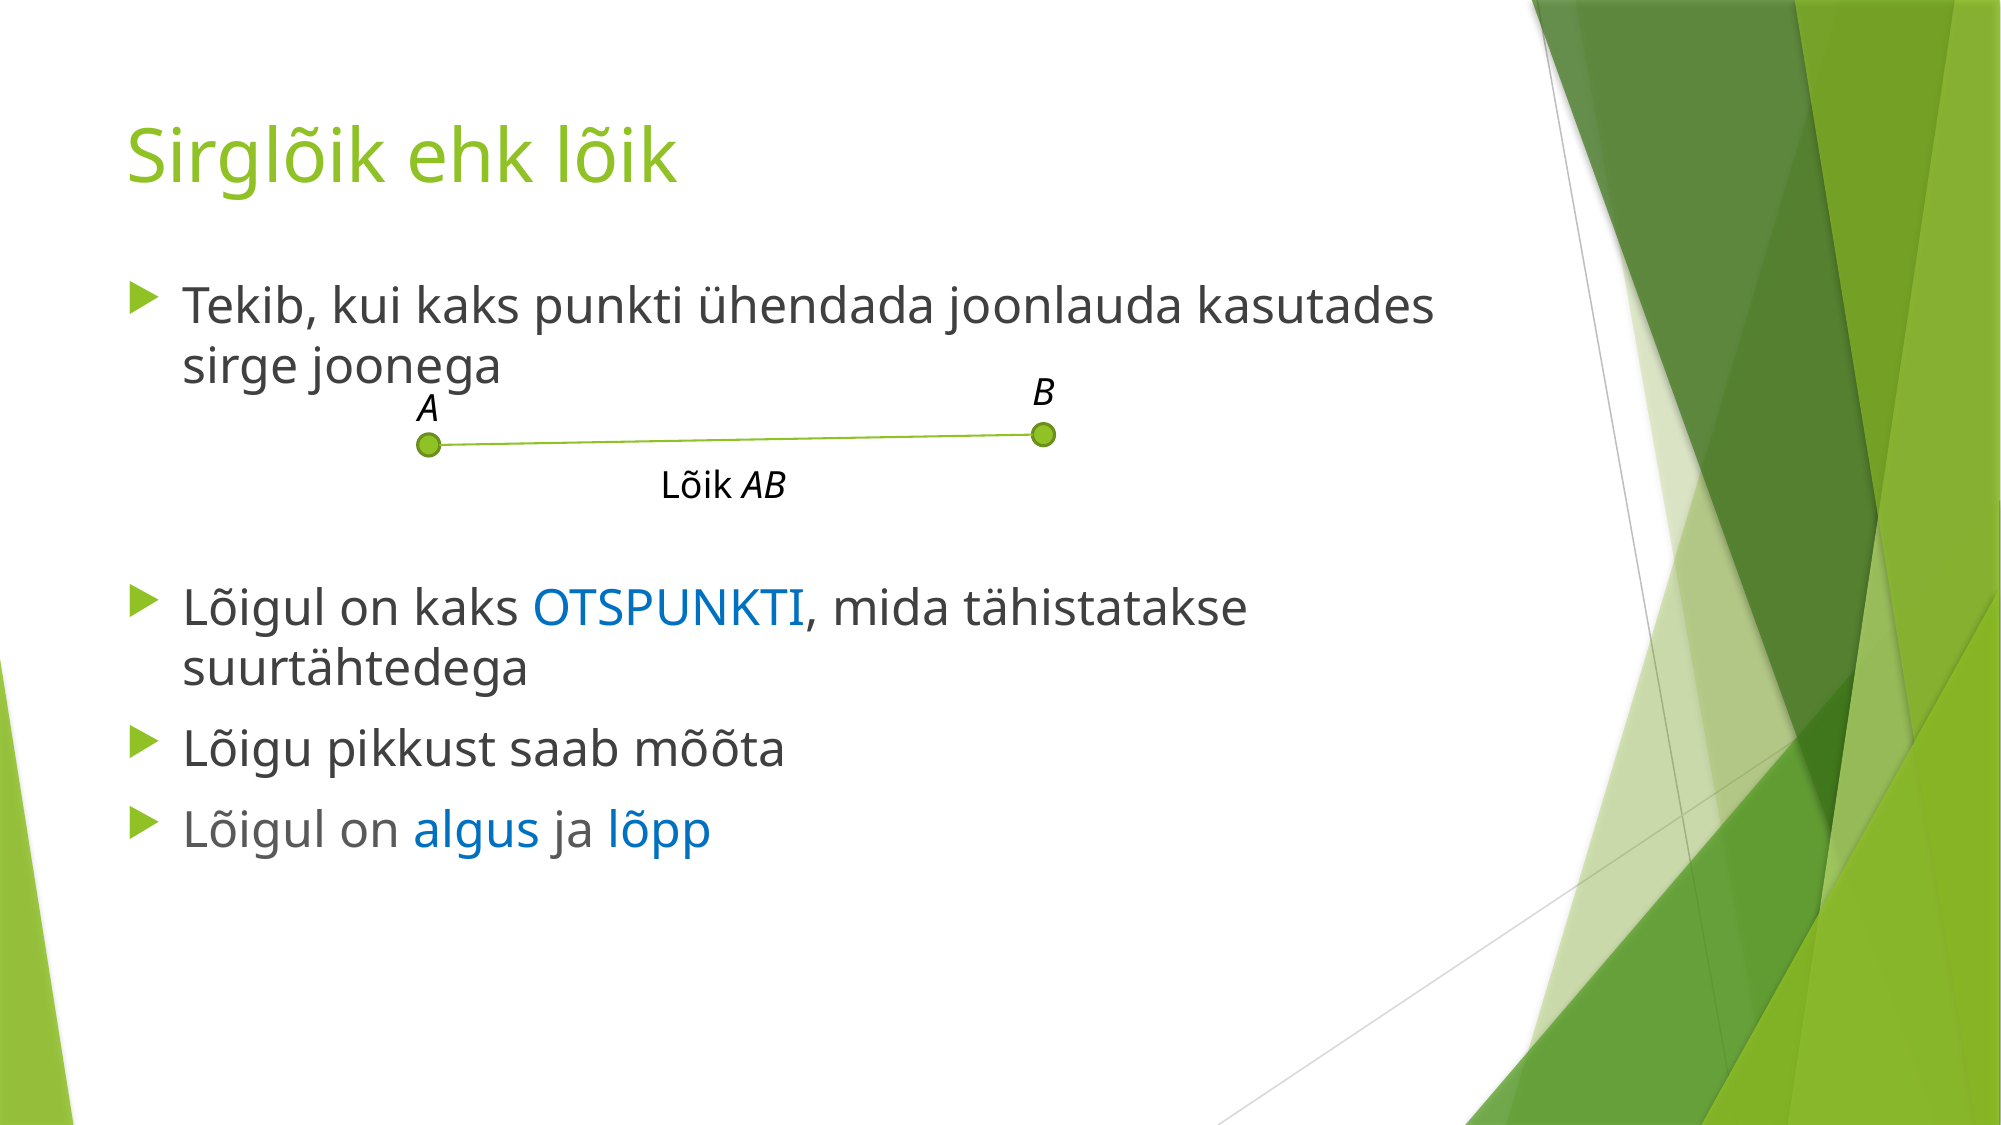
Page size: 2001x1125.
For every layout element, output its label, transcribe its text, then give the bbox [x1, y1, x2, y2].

title Sirglõik ehk lõik [111, 99, 1522, 265]
list Tekib, kui kaks punkti ühendada joonlauda kasutades sirge joonega Lõigul on kaks OTSPUNKTI, mida tähistatakse suurtähtedega Lõigu pikkust saab mõõta Lõigul on algus ja lõpp [111, 265, 1522, 903]
text_box A [403, 376, 454, 437]
text_box Lõik AB [645, 454, 805, 514]
text_box B [1017, 360, 1070, 421]
text_box [417, 437, 440, 457]
text_box [1032, 423, 1055, 446]
